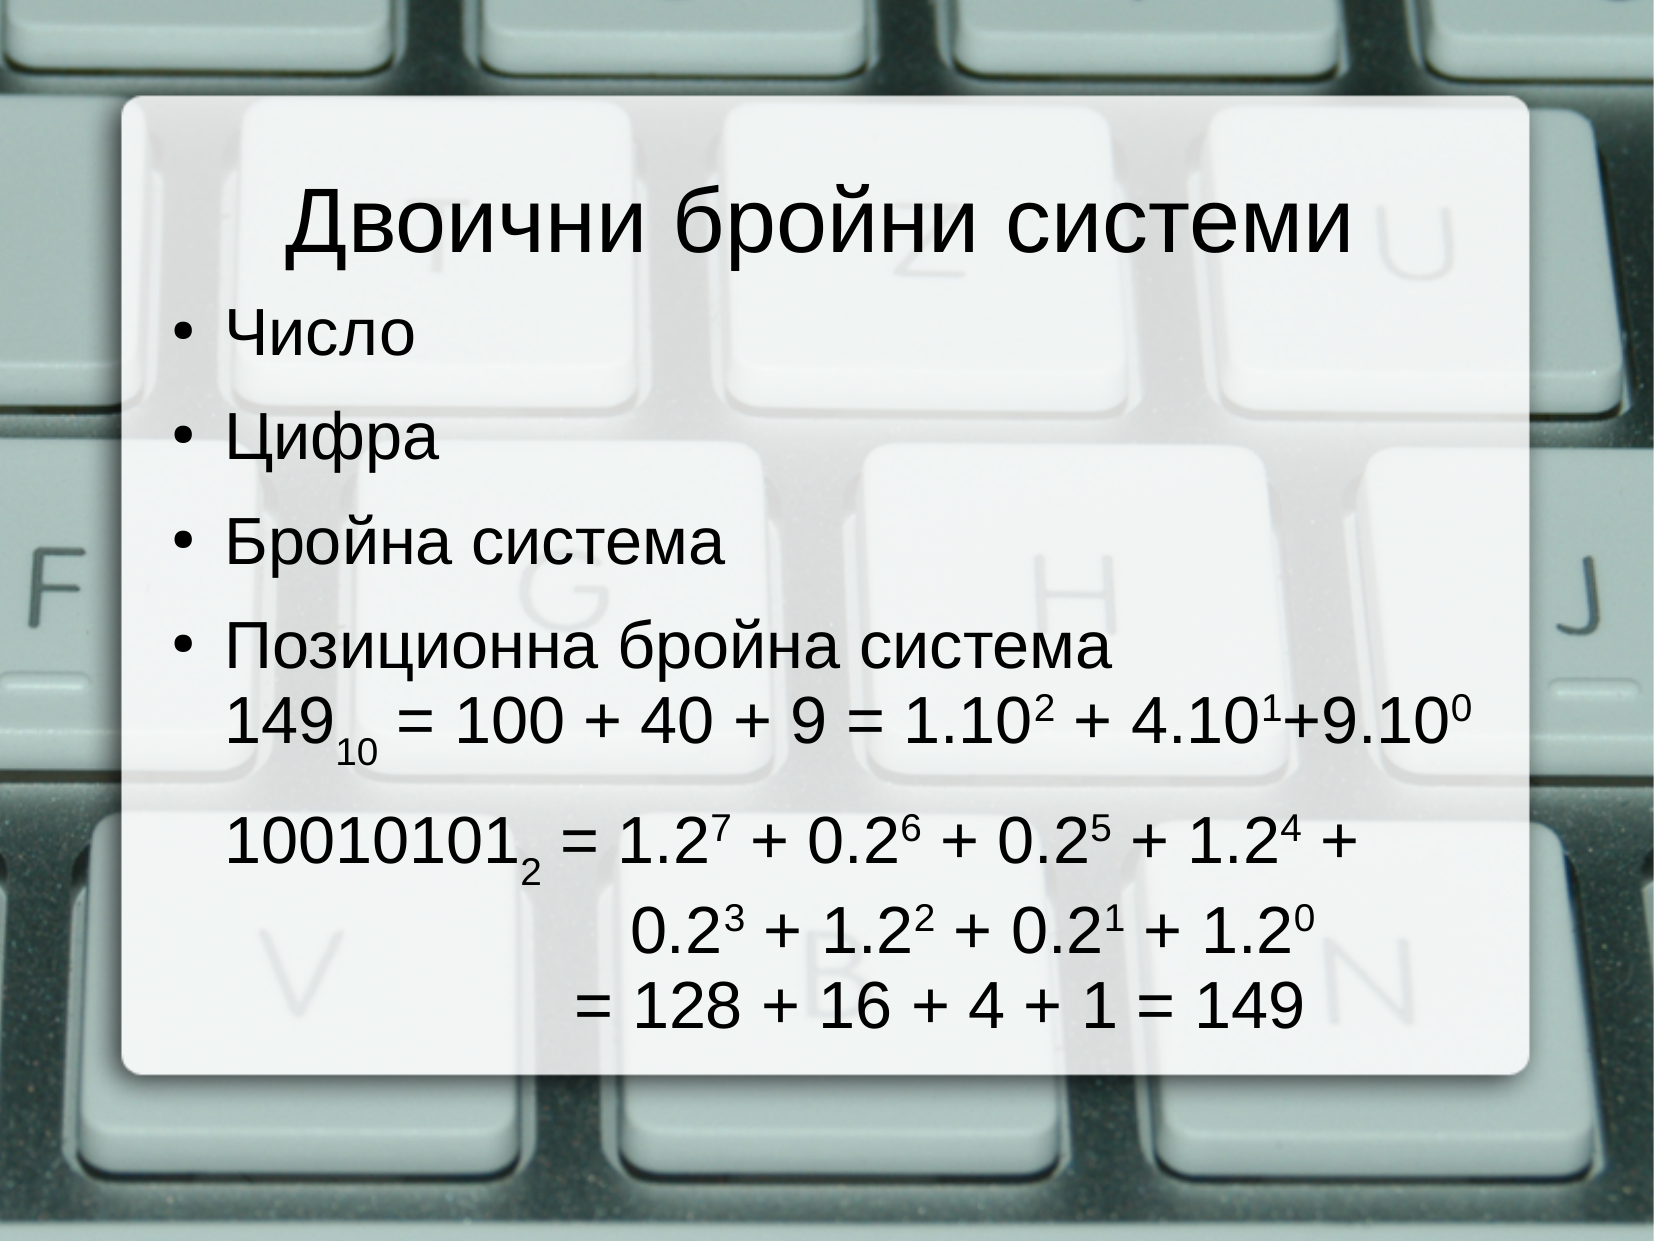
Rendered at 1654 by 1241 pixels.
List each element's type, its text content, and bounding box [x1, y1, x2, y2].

picture [0, 0, 1654, 1241]
list Число Цифра Бройна система Позиционна бройна система 14910 = 100 + 40 + 9 = 1.102 + 4.101+9.100 100101012 = 1.27 + 0.26 + 0.25 + 1.24 + 0.23 + 1.22 + 0.21 + 1.20 = 128 + 16 + 4 + 1 = 149 [153, 295, 1512, 1044]
title Двоични бройни системи [135, 117, 1506, 325]
